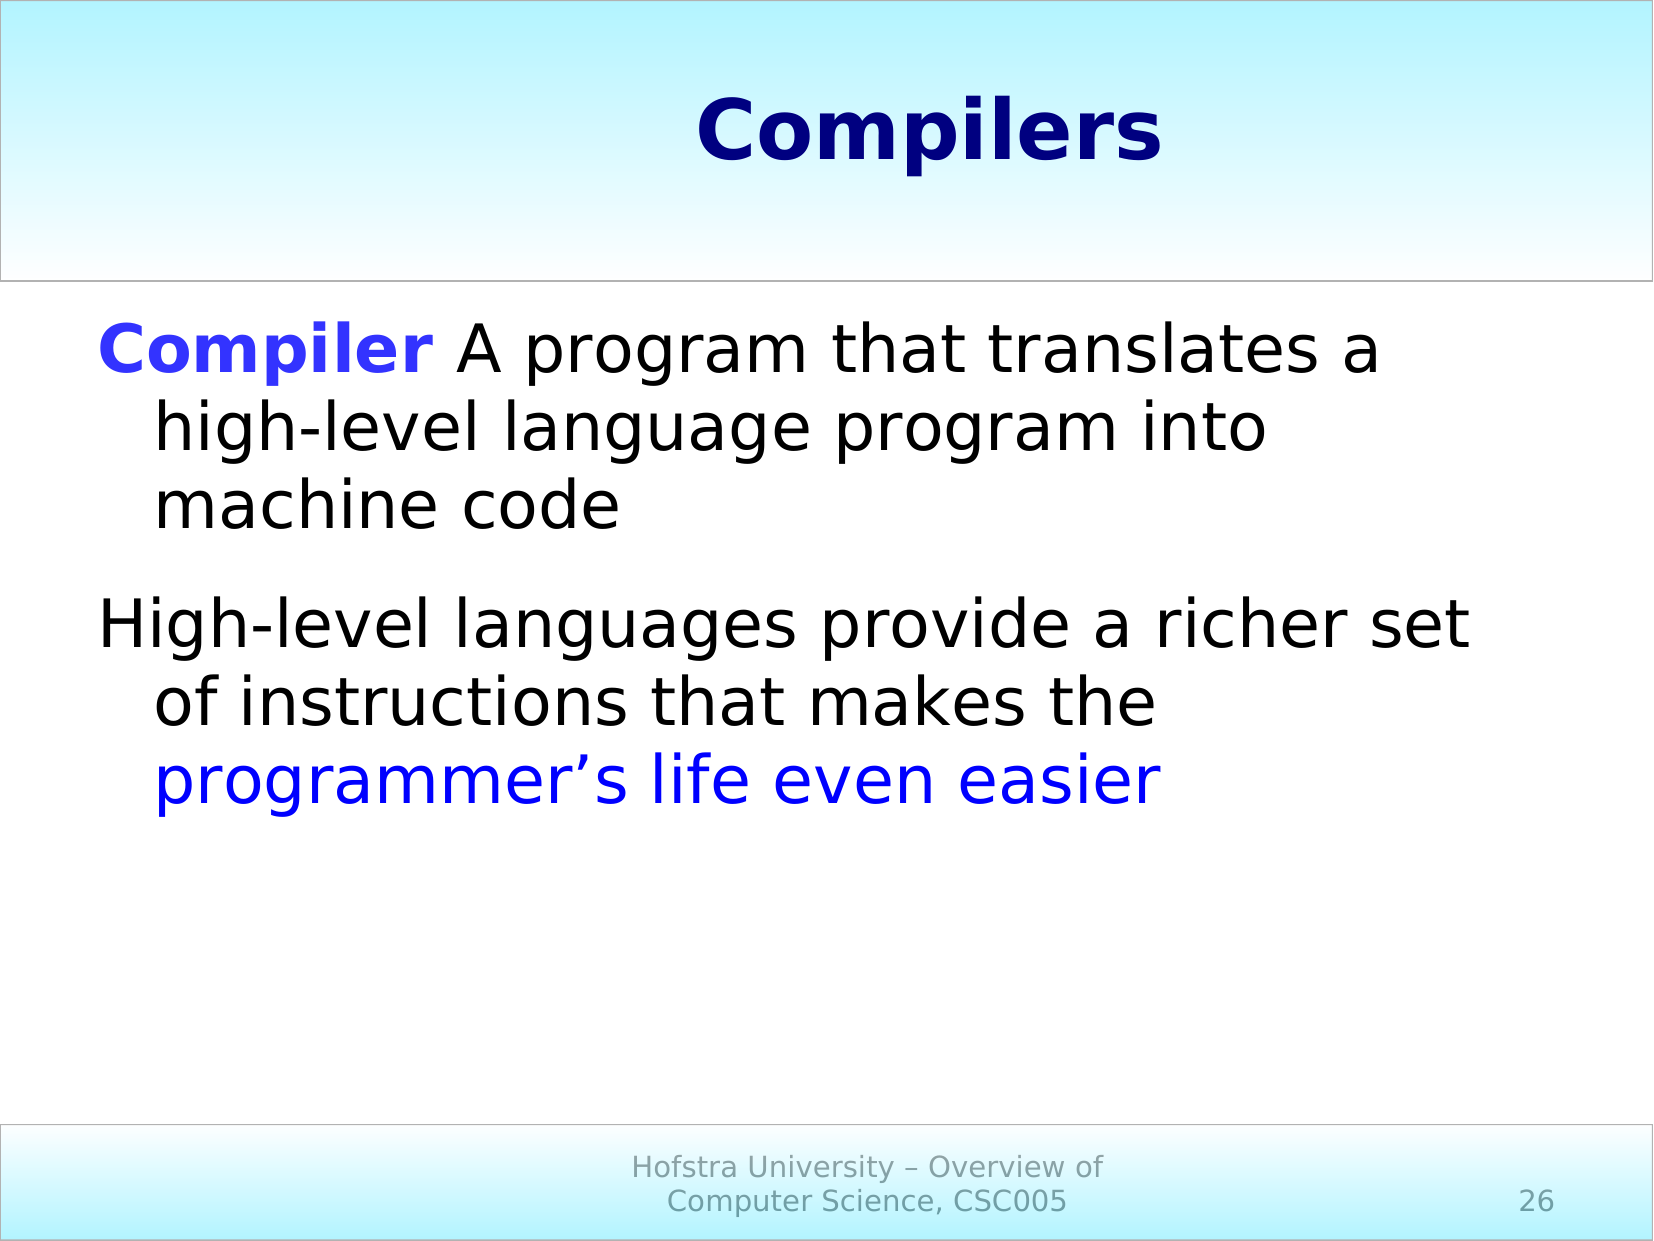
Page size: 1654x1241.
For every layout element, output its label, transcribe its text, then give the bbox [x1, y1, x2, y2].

title Compilers [247, 27, 1612, 235]
list Compiler A program that translates a high-level language program into machine code High-level languages provide a richer set of instructions that makes the programmer’s life even easier [82, 303, 1571, 1131]
